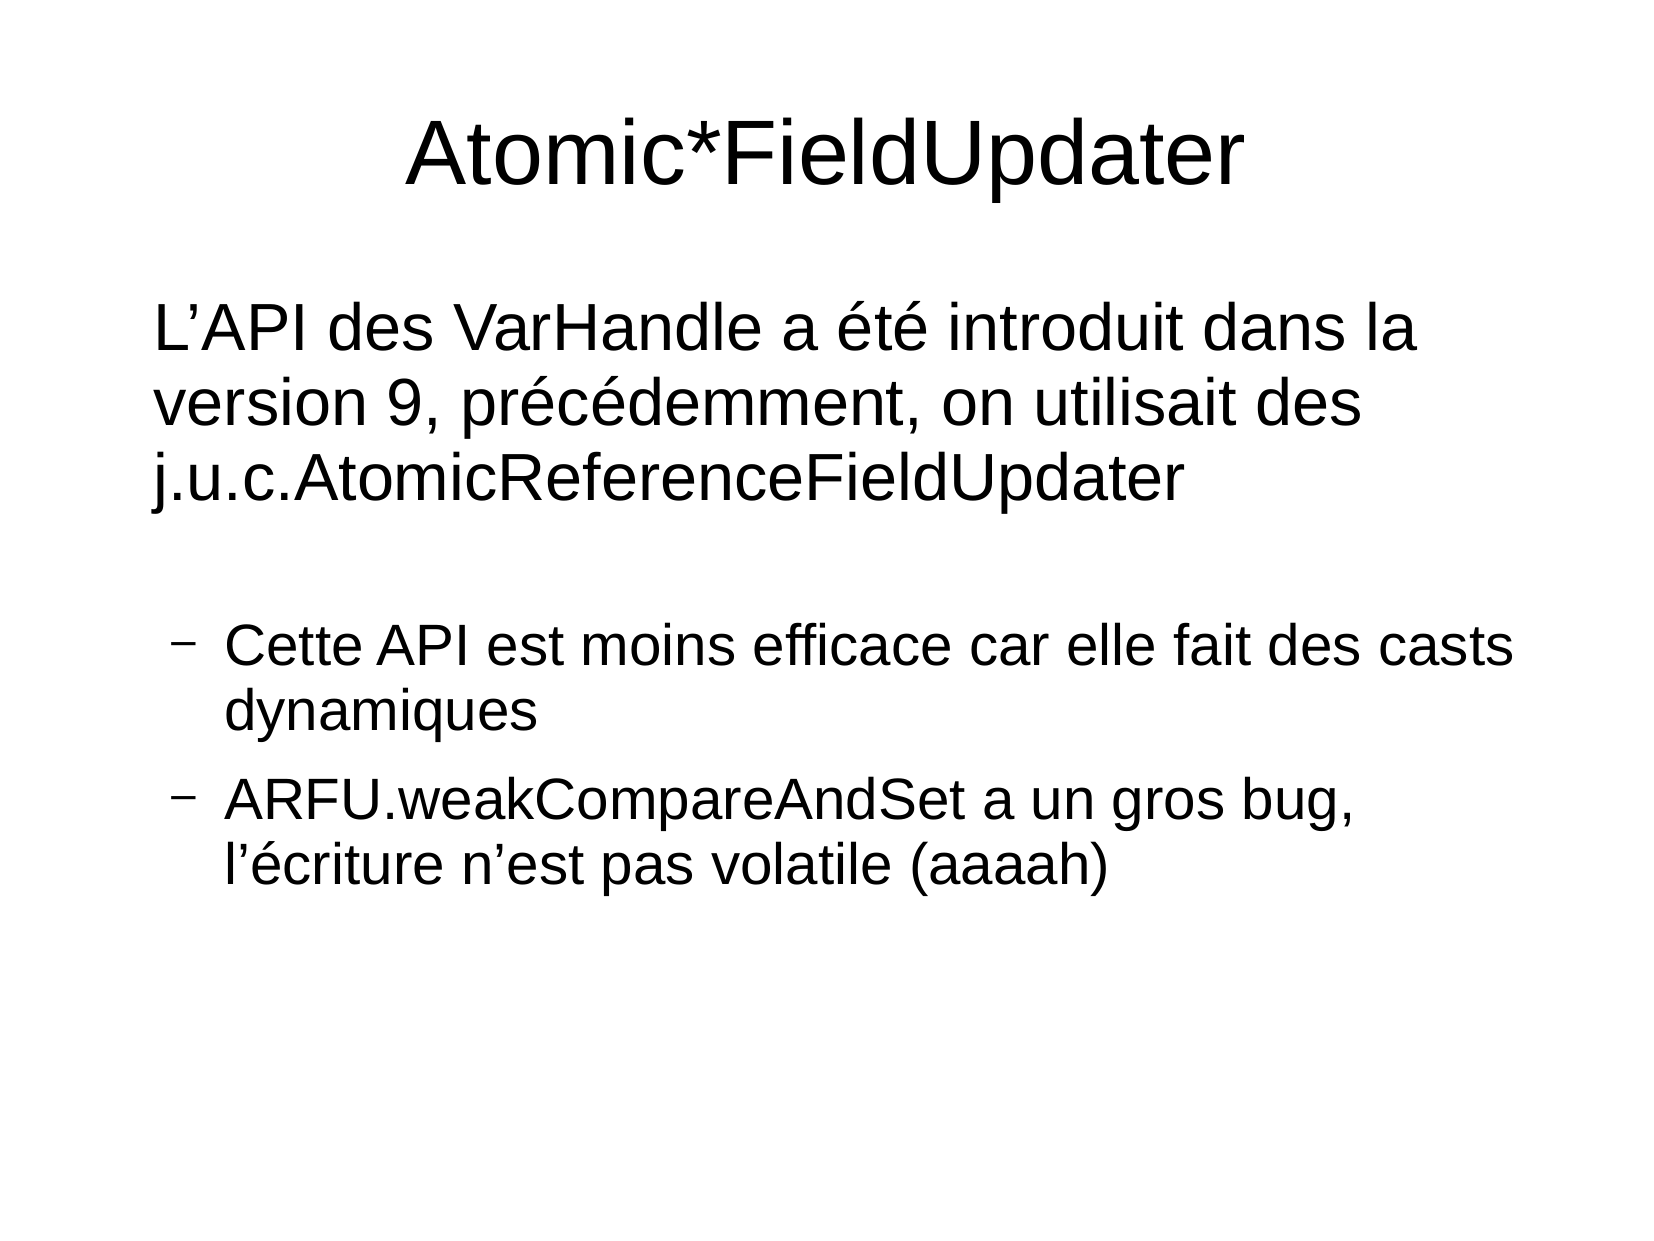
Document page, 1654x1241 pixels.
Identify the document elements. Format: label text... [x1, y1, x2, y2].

title Atomic*FieldUpdater [82, 49, 1571, 257]
list L’API des VarHandle a été introduit dans la version 9, précédemment, on utilisait des j.u.c.AtomicReferenceFieldUpdater Cette API est moins efficace car elle fait des casts dynamiques ARFU.weakCompareAndSet a un gros bug, l’écriture n’est pas volatile (aaaah) [82, 290, 1571, 1010]
